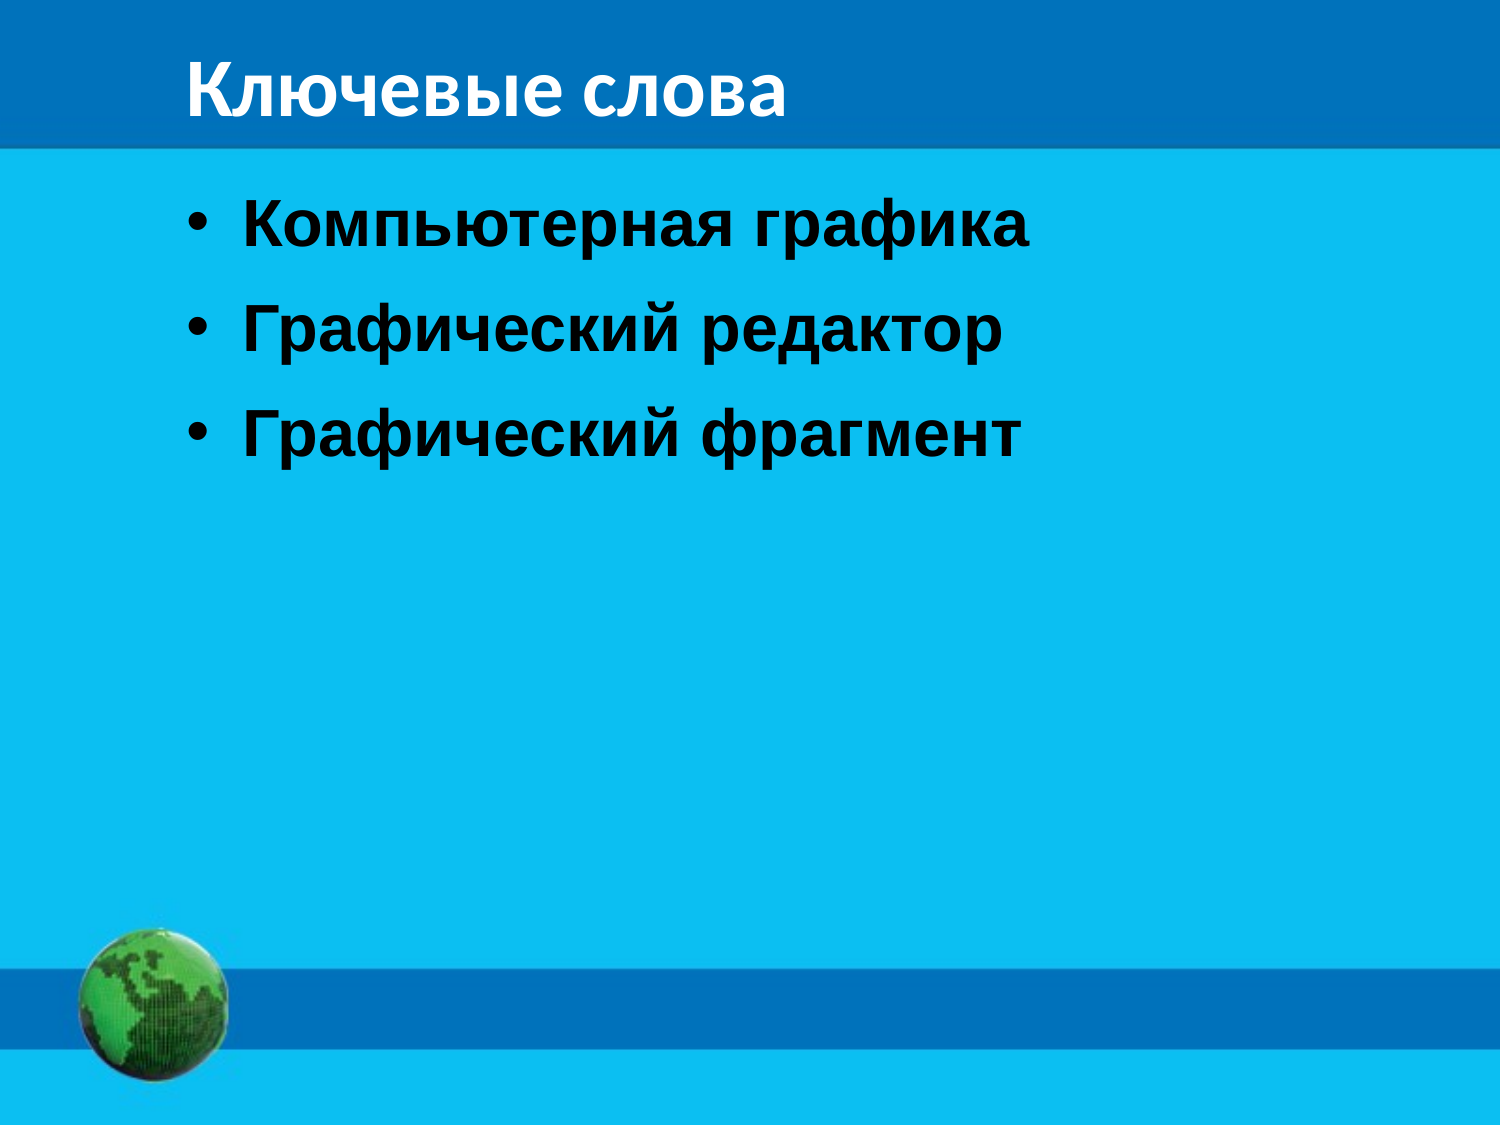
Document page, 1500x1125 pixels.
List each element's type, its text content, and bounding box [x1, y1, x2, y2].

list Компьютерная графика Графический редактор Графический фрагмент [171, 172, 1425, 1005]
picture [0, 924, 1500, 1084]
title Ключевые слова [171, 30, 1425, 135]
picture [0, 0, 1500, 146]
